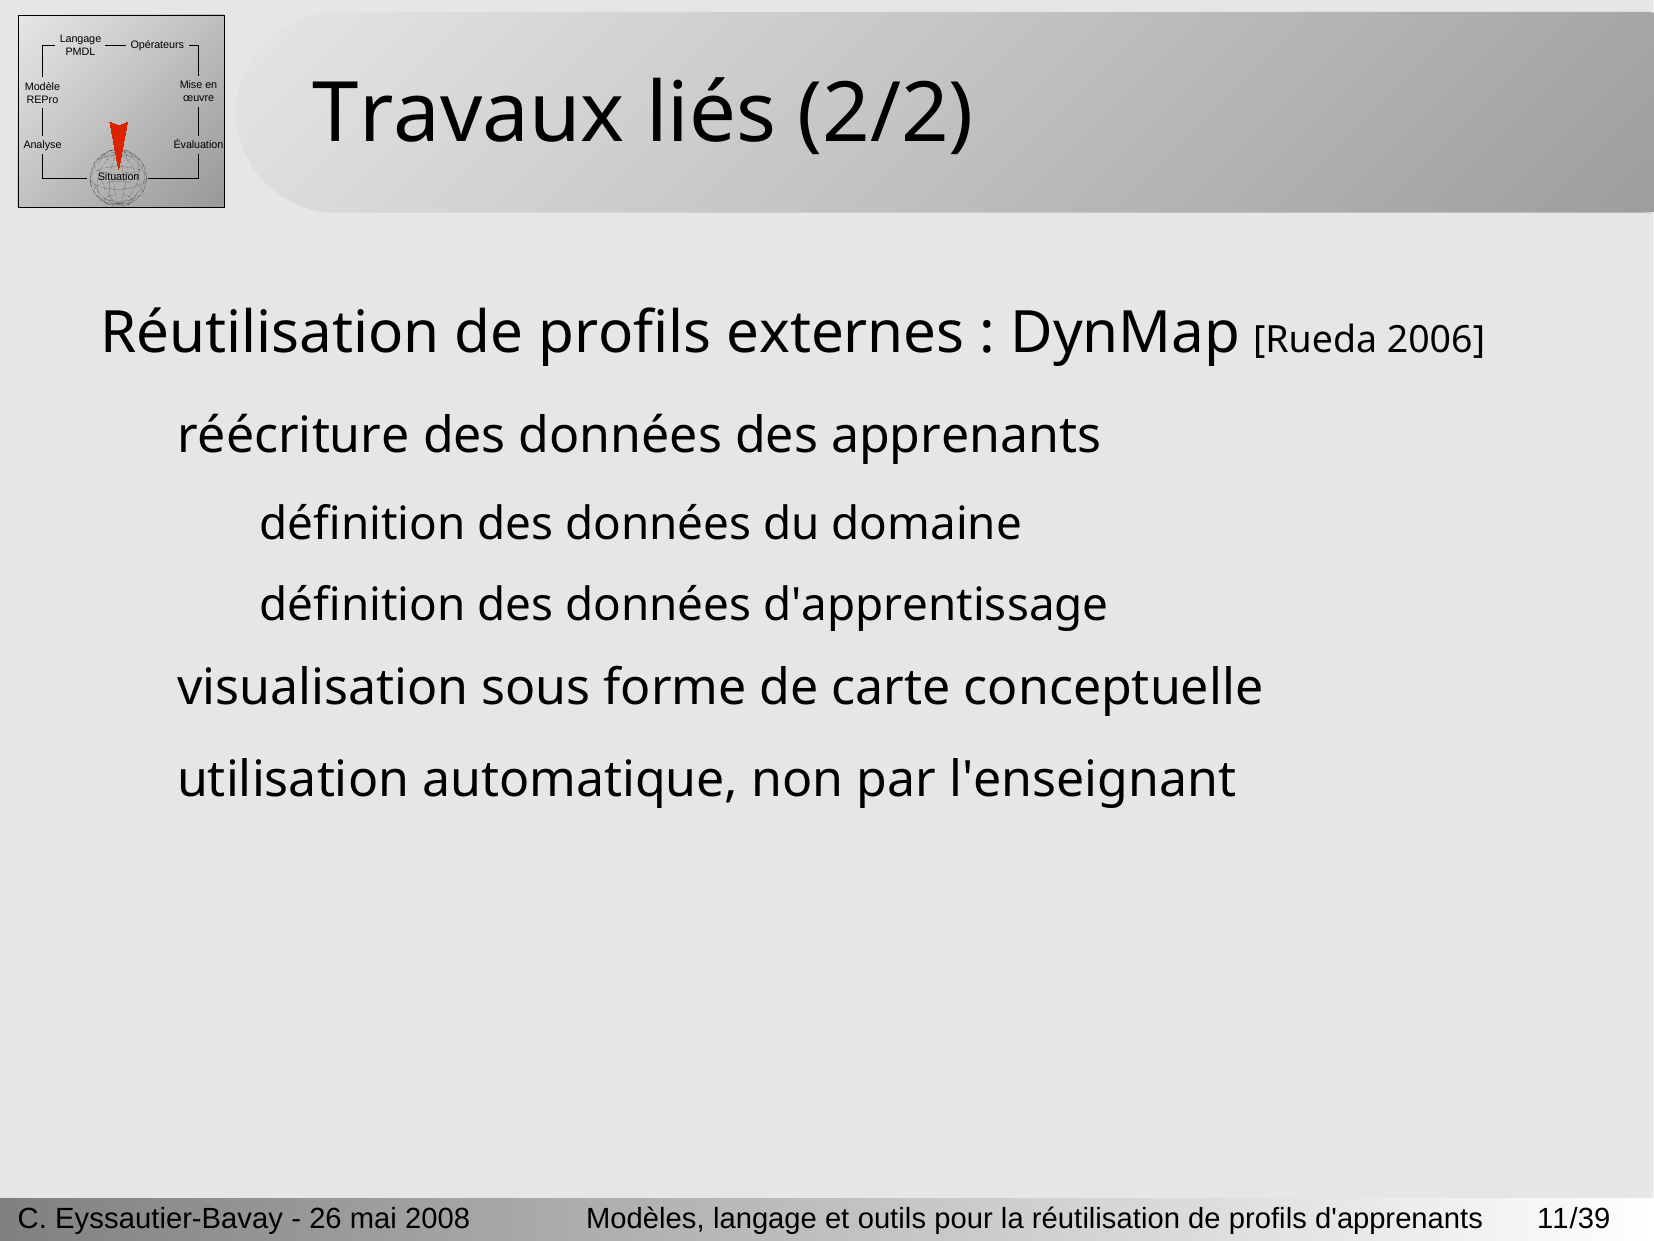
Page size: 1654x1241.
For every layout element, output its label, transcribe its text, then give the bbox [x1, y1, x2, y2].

list Réutilisation de profils externes : DynMap [Rueda 2006] réécriture des données des apprenants définition des données du domaine définition des données d'apprentissage visualisation sous forme de carte conceptuelle utilisation automatique, non par l'enseignant [82, 290, 1571, 1109]
text_box [109, 122, 128, 170]
chart [12, 13, 227, 213]
title Travaux liés (2/2) [312, 6, 1654, 214]
